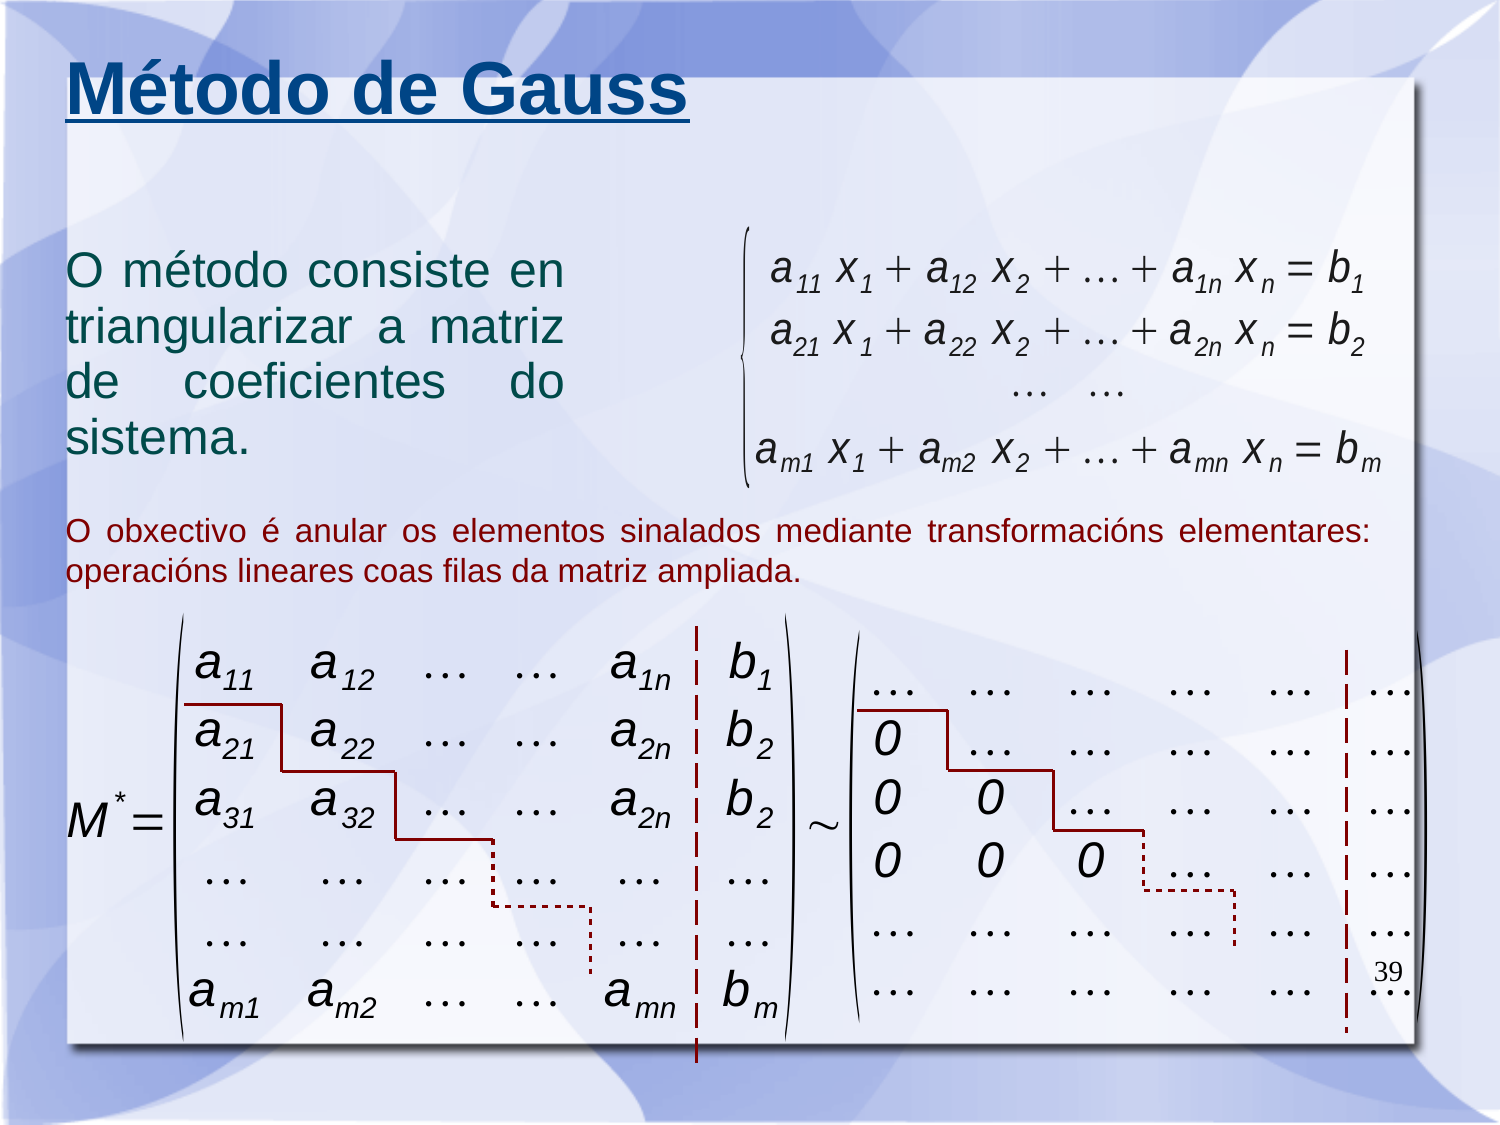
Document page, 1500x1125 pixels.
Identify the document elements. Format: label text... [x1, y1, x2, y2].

text_box O obxectivo é anular os elementos sinalados mediante transformacións elementares: operacións lineares coas filas da matriz ampliada. [50, 501, 1388, 597]
picture [0, 0, 1500, 1125]
chart [53, 609, 1443, 1045]
chart [729, 225, 1391, 492]
list O método consiste en triangularizar a matriz de coeficientes do sistema. [59, 236, 621, 472]
title Método de Gauss [59, 29, 1441, 148]
